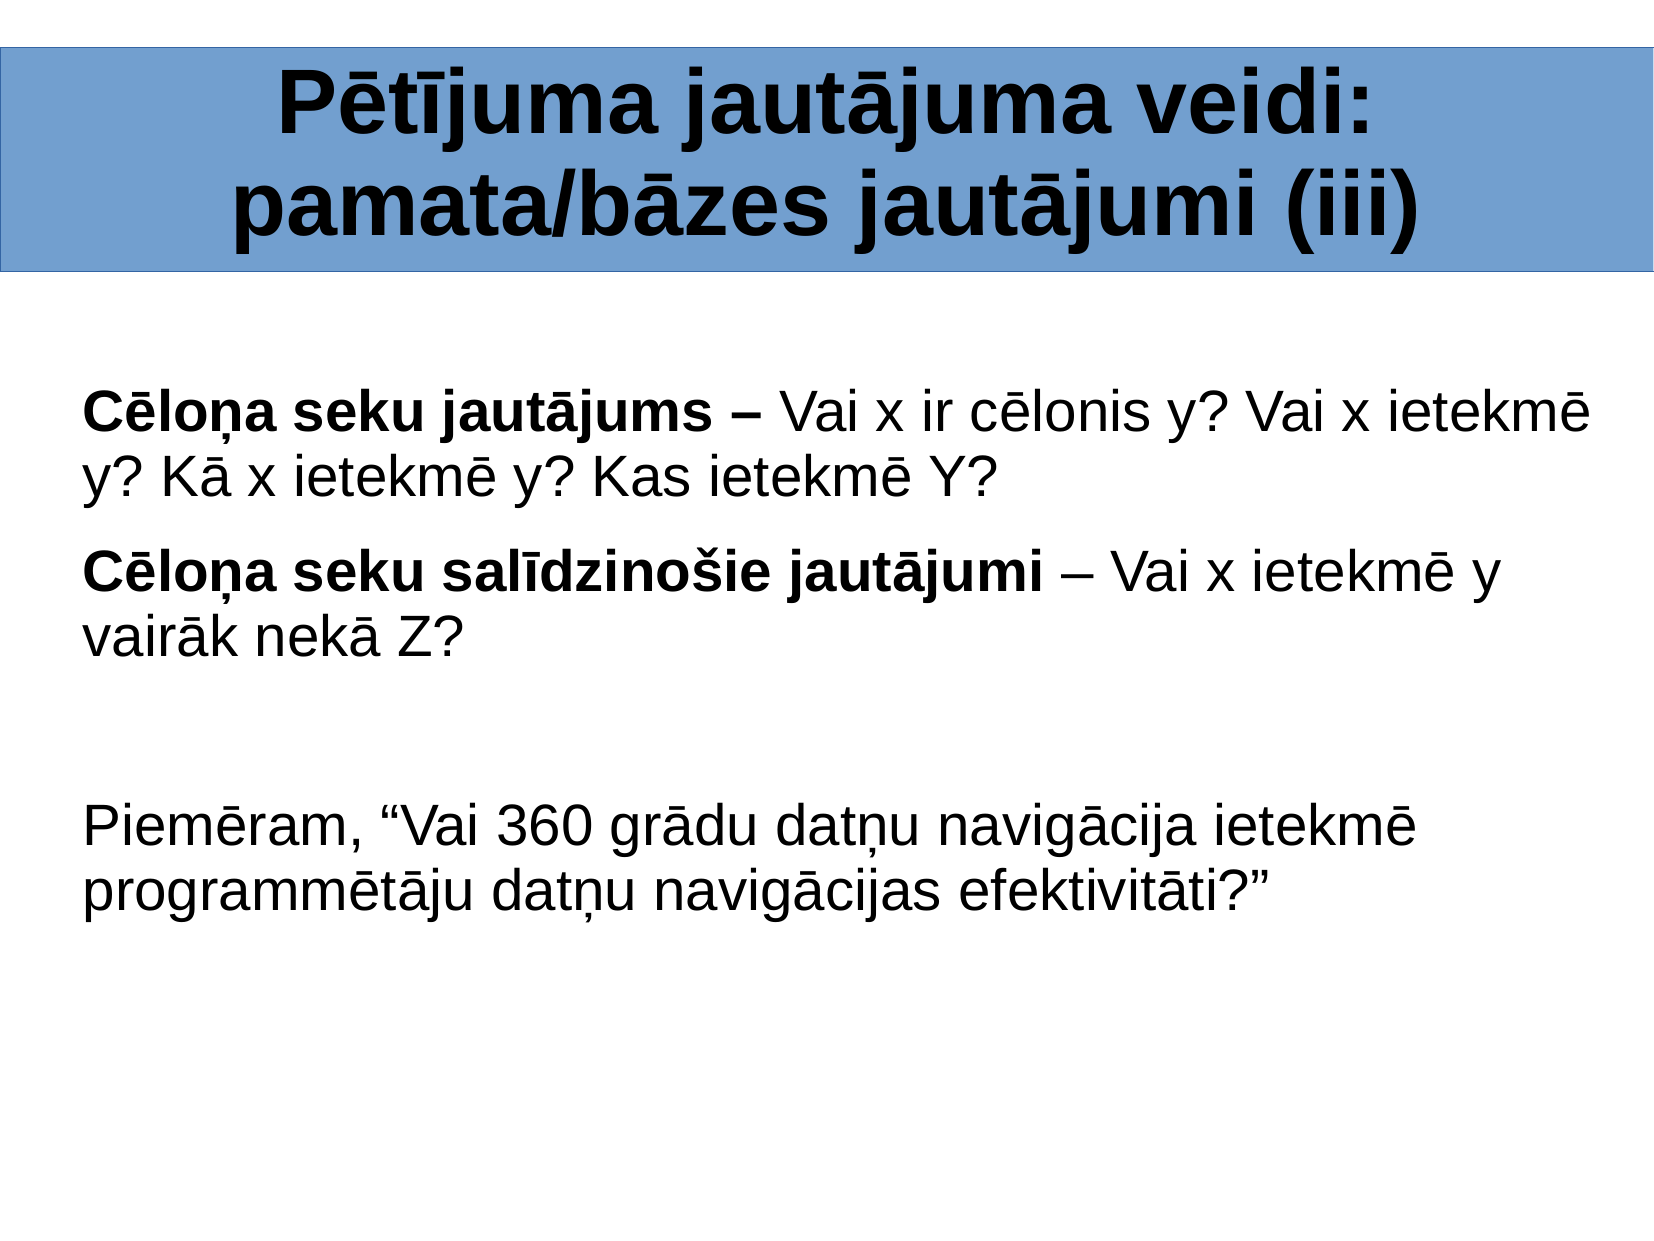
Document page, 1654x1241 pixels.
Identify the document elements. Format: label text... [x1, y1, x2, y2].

title Pētījuma jautājuma veidi: pamata/bāzes jautājumi (iii) [82, 49, 1571, 257]
text_box [0, 47, 1654, 272]
list Cēloņa seku jautājums – Vai x ir cēlonis y? Vai x ietekmē y? Kā x ietekmē y? Kas ietekmē Y? Cēloņa seku salīdzinošie jautājumi – Vai x ietekmē y vairāk nekā Z? Piemēram, “Vai 360 grādu datņu navigācija ietekmē programmētāju datņu navigācijas efektivitāti?” [82, 378, 1619, 1099]
